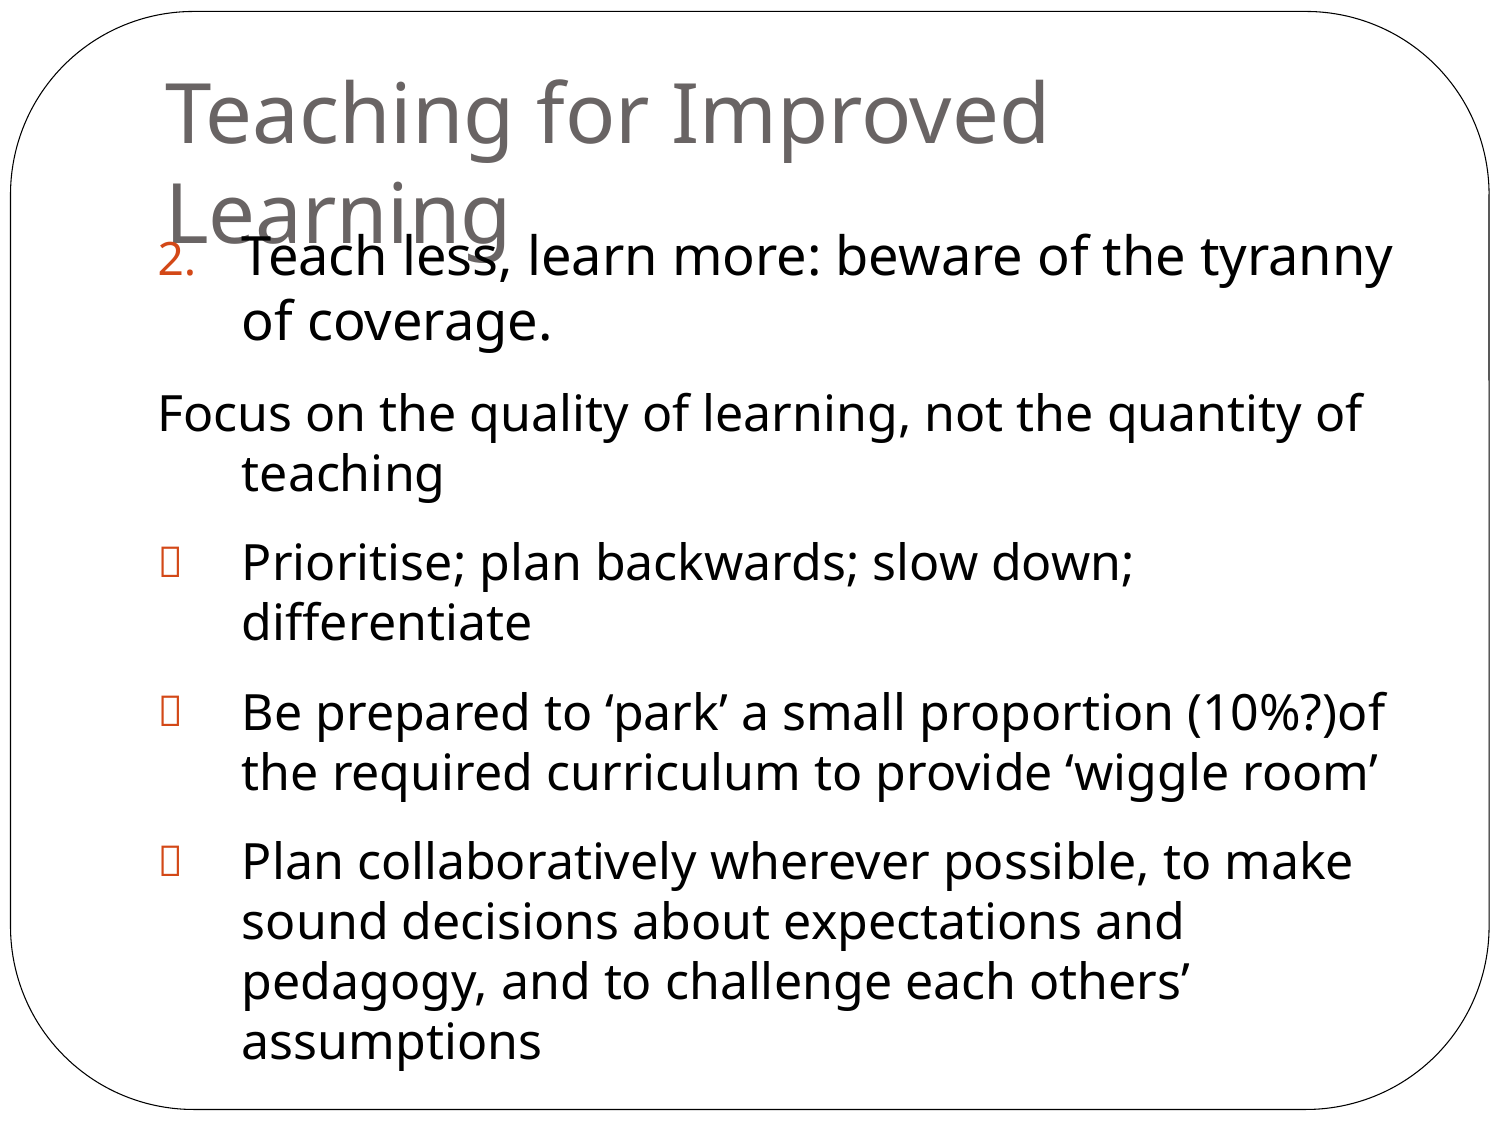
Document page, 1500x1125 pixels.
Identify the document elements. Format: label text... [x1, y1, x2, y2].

list Teach less, learn more: beware of the tyranny of coverage. Focus on the quality of learning, not the quantity of teaching Prioritise; plan backwards; slow down; differentiate Be prepared to ‘park’ a small proportion (10%?)of the required curriculum to provide ‘wiggle room’ Plan collaboratively wherever possible, to make sound decisions about expectations and pedagogy, and to challenge each others’ assumptions [142, 206, 1418, 1052]
title Teaching for Improved Learning [150, 45, 1425, 233]
